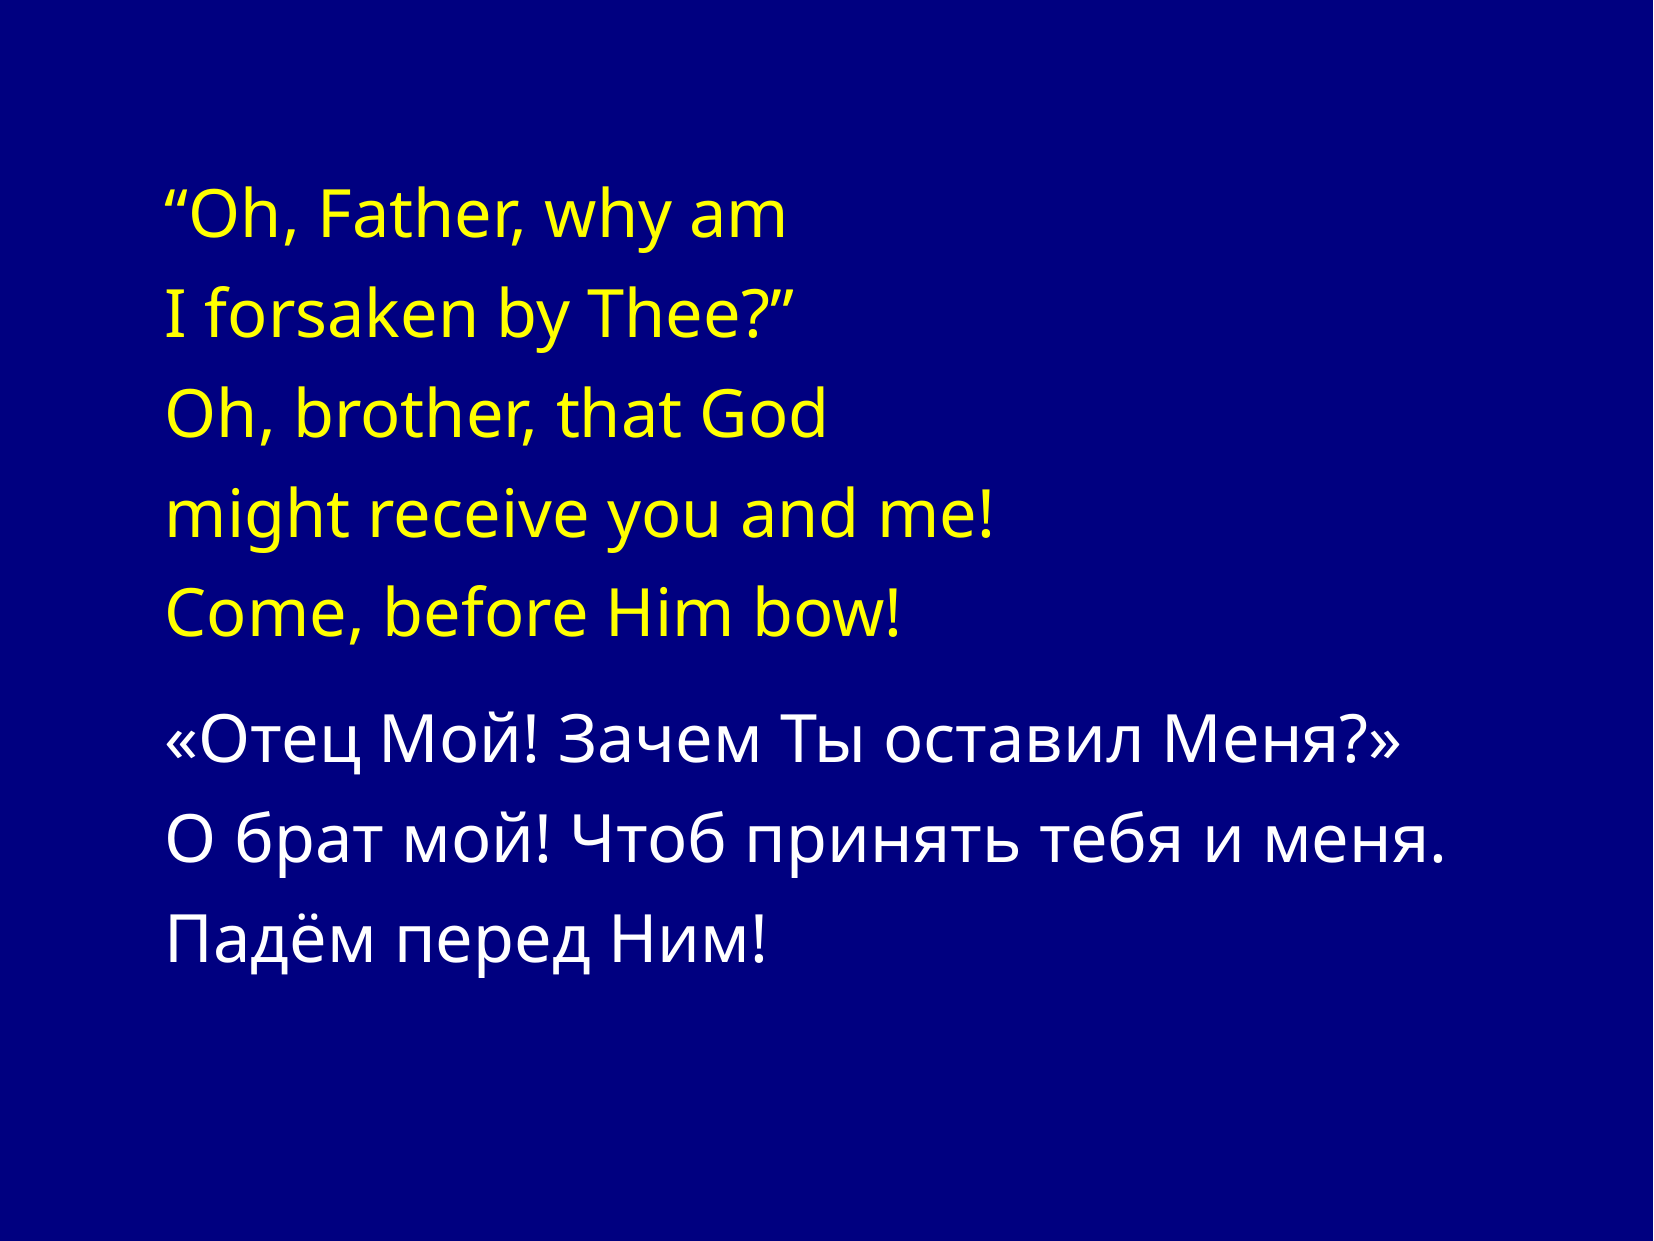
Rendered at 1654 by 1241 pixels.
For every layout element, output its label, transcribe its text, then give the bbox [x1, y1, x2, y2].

text_box “Oh, Father, why am I forsaken by Thee?” Oh, brother, that God might receive you and me! Come, before Him bow! [37, 150, 1653, 638]
text_box «Отец Мой! Зачем Ты оставил Меня?» О брат мой! Чтоб принять тебя и меня. Падём перед Ним! [37, 675, 1653, 1163]
